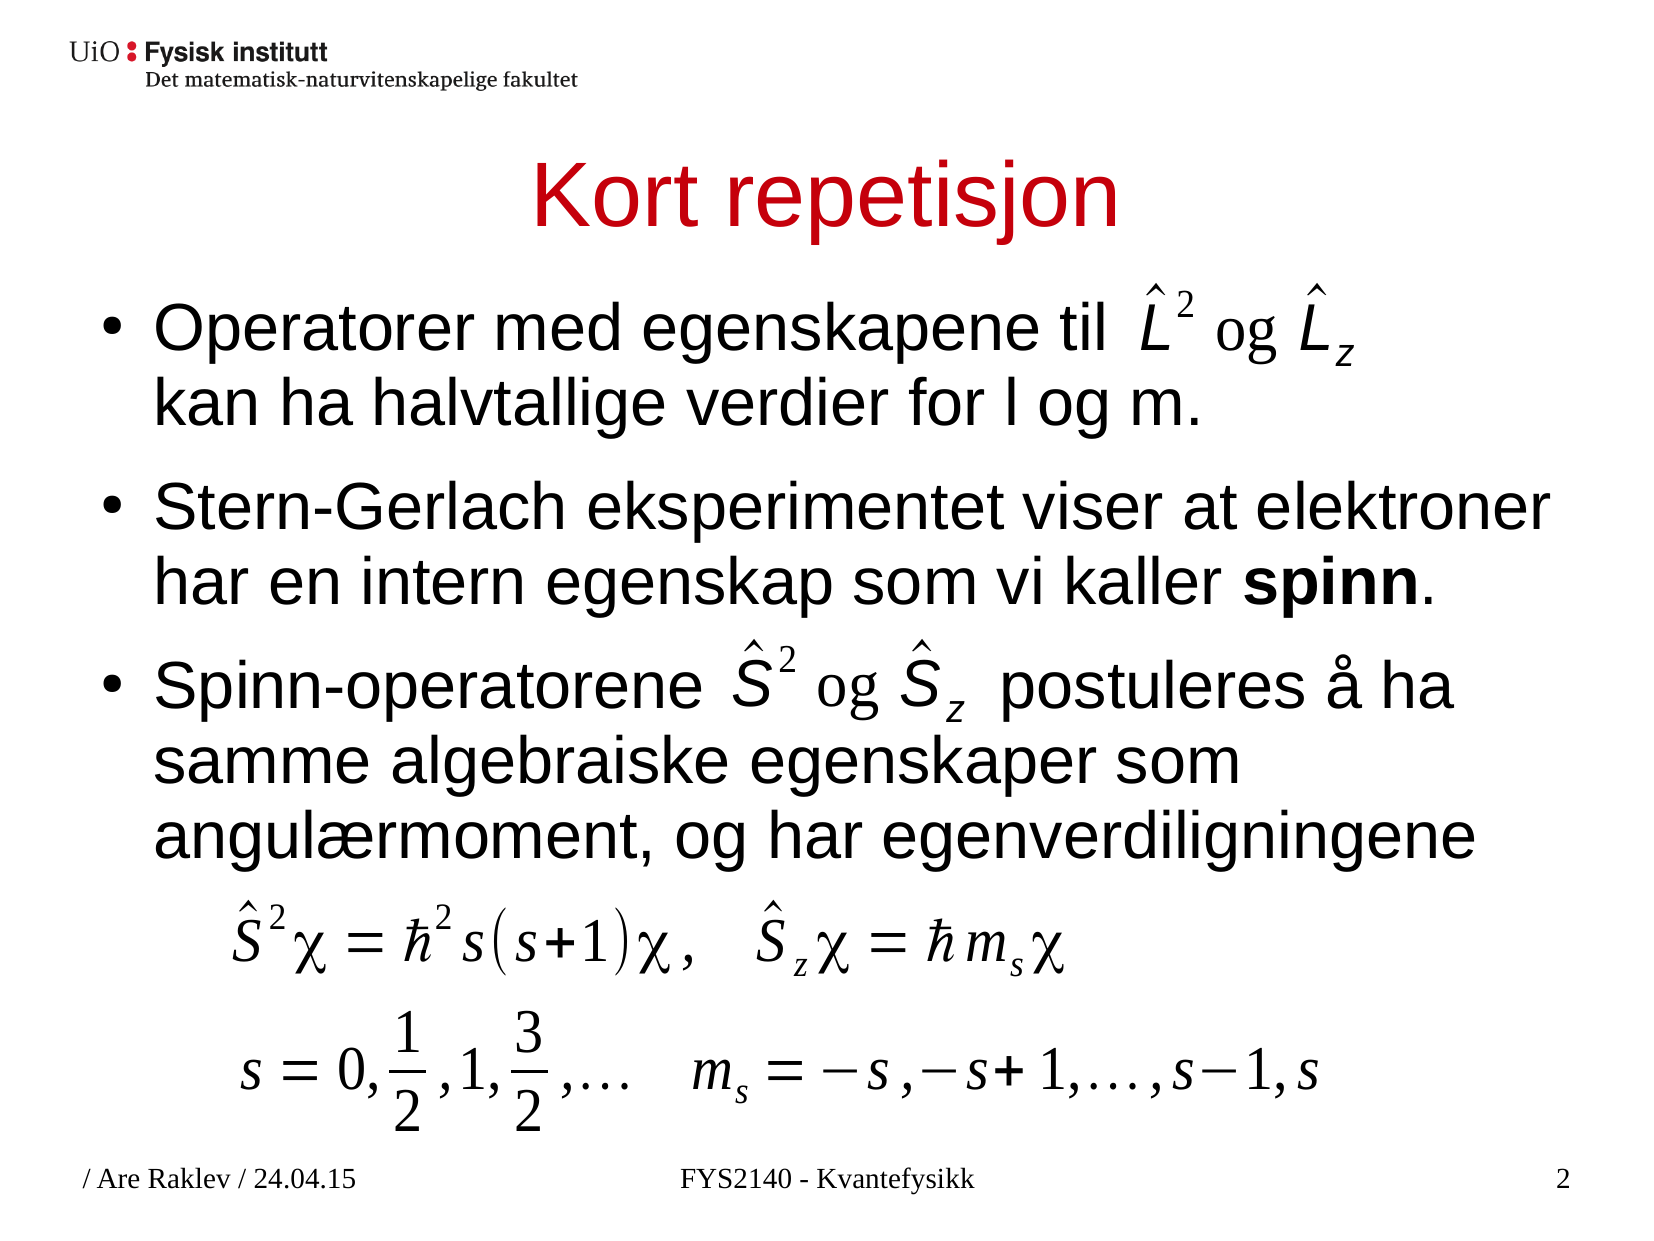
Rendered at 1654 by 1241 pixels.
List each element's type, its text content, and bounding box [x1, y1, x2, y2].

chart [726, 635, 973, 731]
picture [68, 37, 581, 93]
chart [225, 896, 1073, 984]
chart [231, 997, 1327, 1145]
chart [1132, 280, 1363, 375]
title Kort repetisjon [82, 90, 1571, 290]
list Operatorer med egenskapene til kan ha halvtallige verdier for l og m. Stern-Gerlach eksperimentet viser at elektroner har en intern egenskap som vi kaller spinn. Spinn-operatorene postuleres å ha samme algebraiske egenskaper som angulærmoment, og har egenverdiligningene [82, 290, 1576, 1094]
